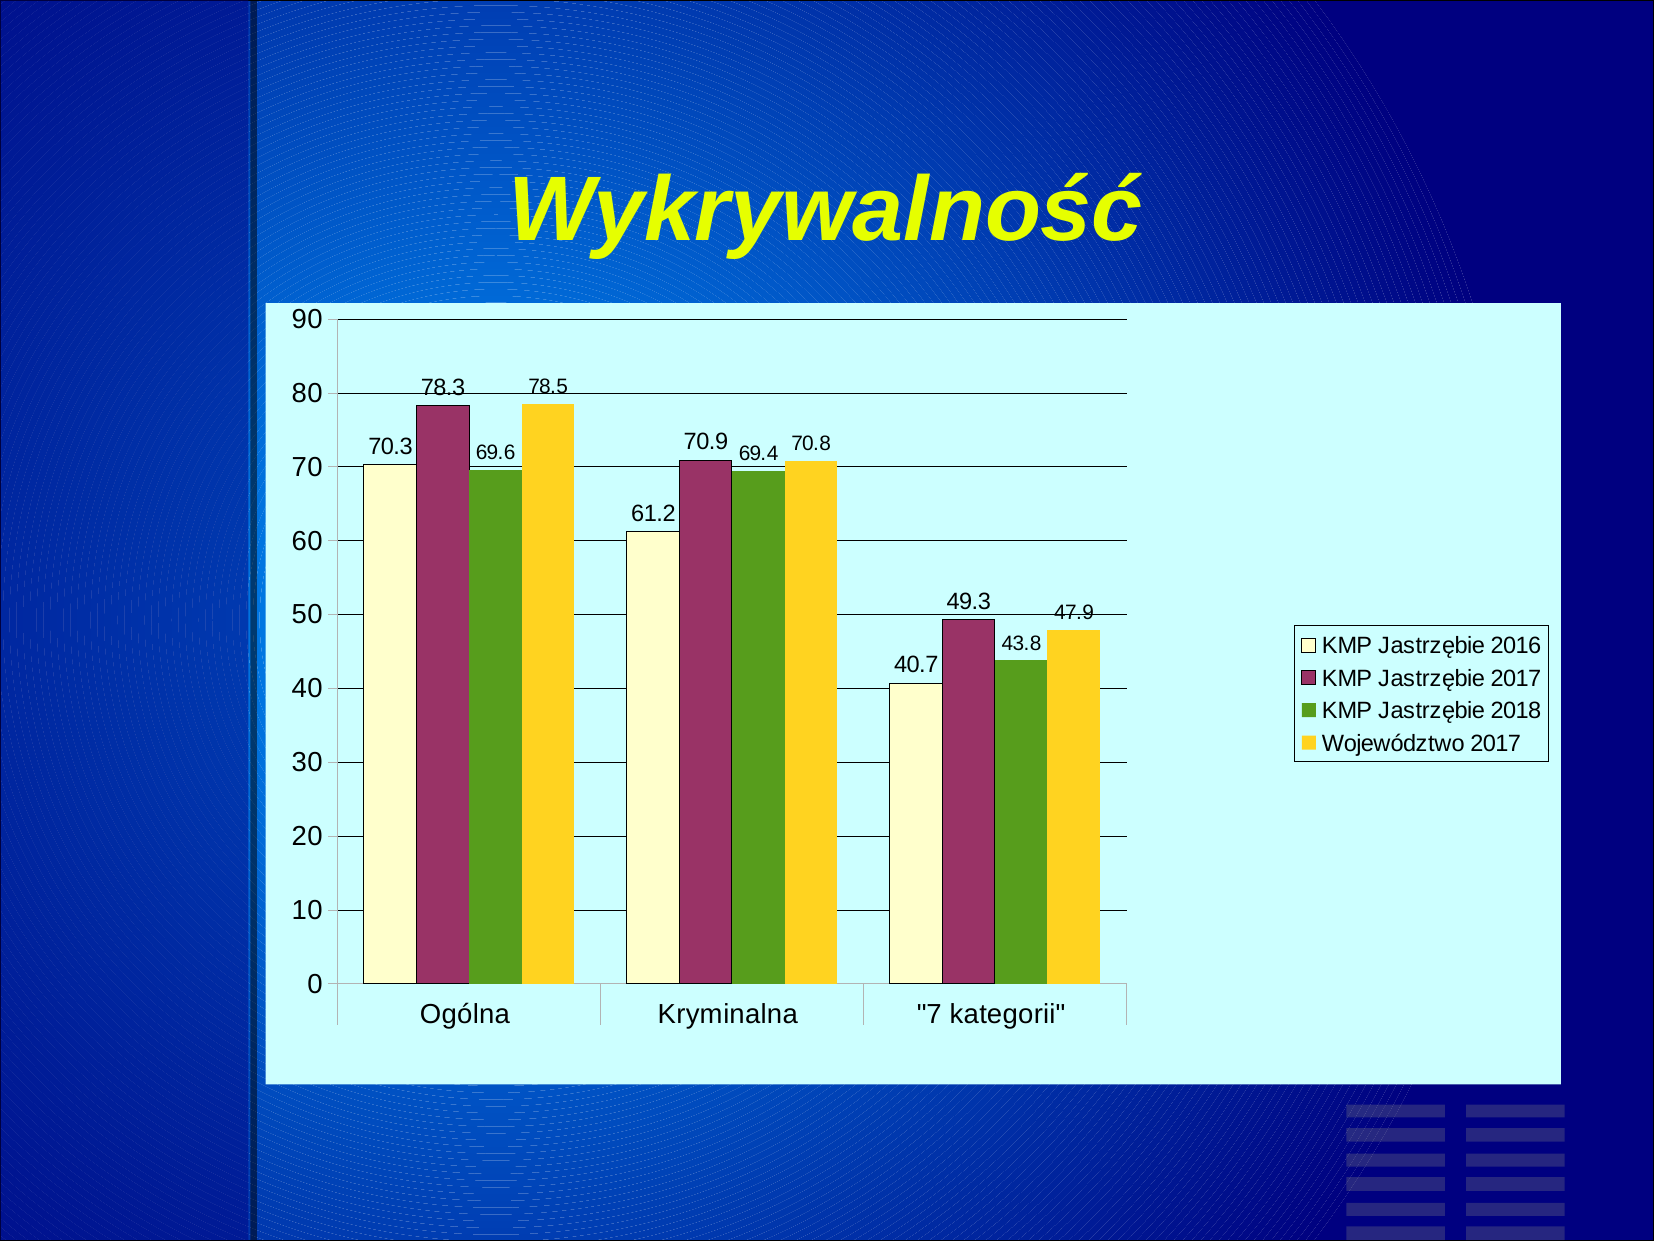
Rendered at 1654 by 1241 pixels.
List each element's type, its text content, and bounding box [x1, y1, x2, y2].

chart [265, 303, 1561, 1085]
title Wykrywalność [119, 104, 1533, 313]
